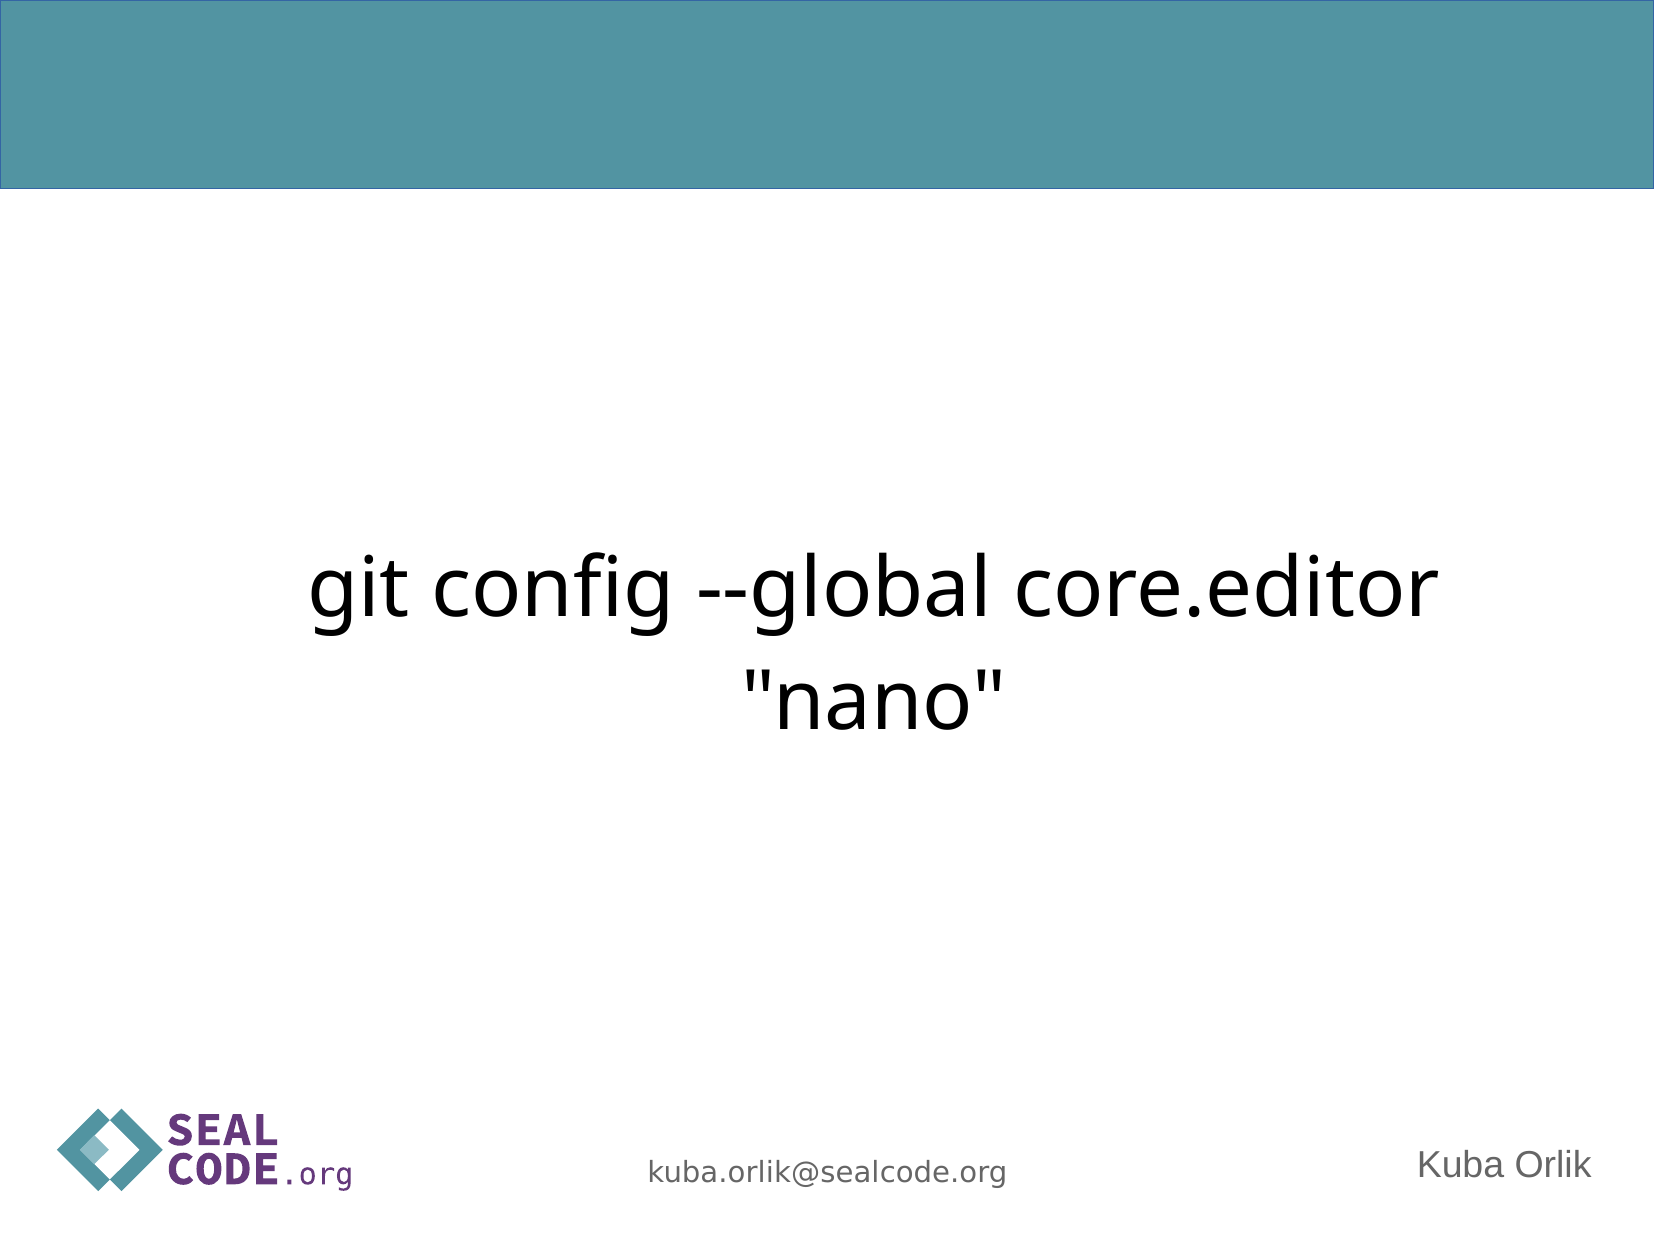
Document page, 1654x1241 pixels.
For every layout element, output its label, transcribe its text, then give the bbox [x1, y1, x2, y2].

text_box git config --global core.editor "nano" [129, 519, 1583, 1052]
